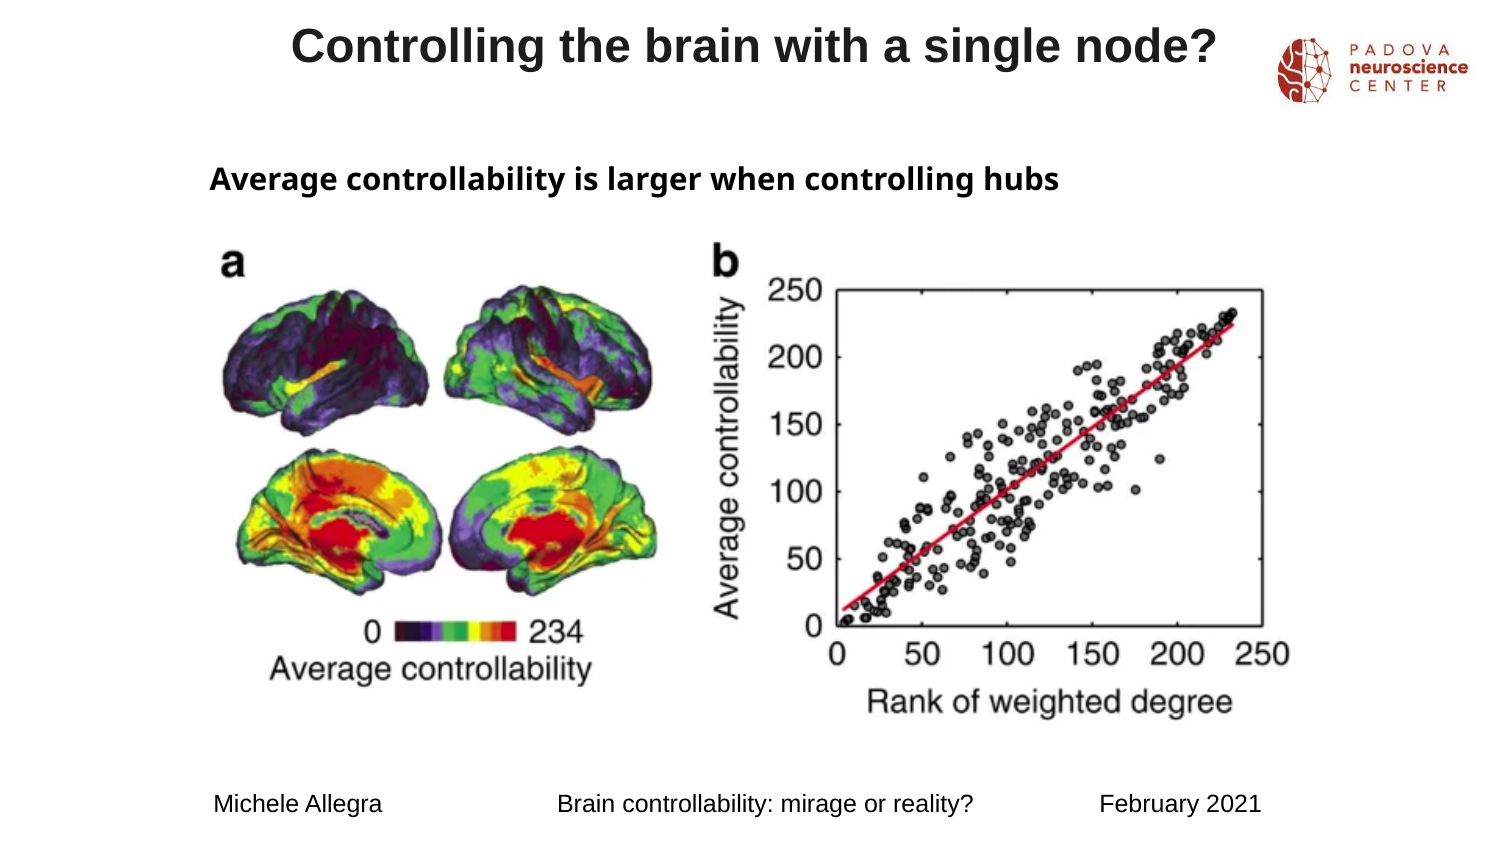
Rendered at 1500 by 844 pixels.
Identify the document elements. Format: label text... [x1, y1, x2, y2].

text_box Controlling the brain with a single node? [74, 0, 1436, 95]
text_box Michele Allegra Brain controllability: mirage or reality? February 2021 [64, 776, 1415, 828]
picture [178, 233, 1322, 748]
text_box Average controllability is larger when controlling hubs [119, 144, 1251, 641]
picture [1268, 10, 1476, 123]
